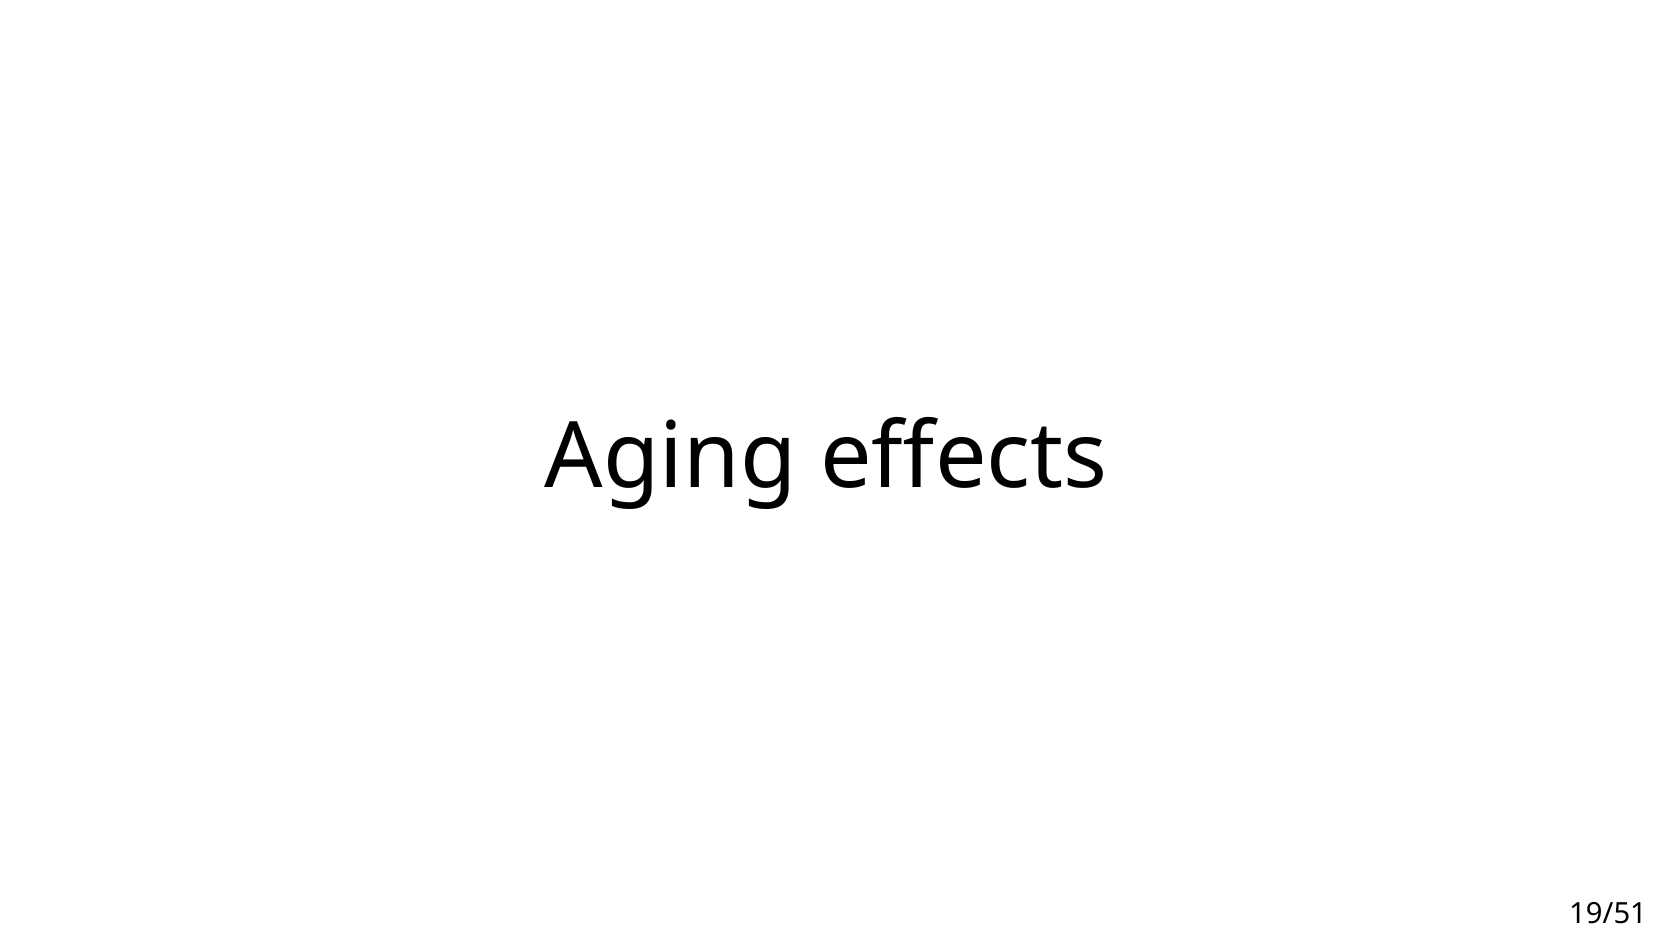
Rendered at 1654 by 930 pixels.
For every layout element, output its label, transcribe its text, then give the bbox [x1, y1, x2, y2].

title Aging effects [82, 194, 1571, 709]
